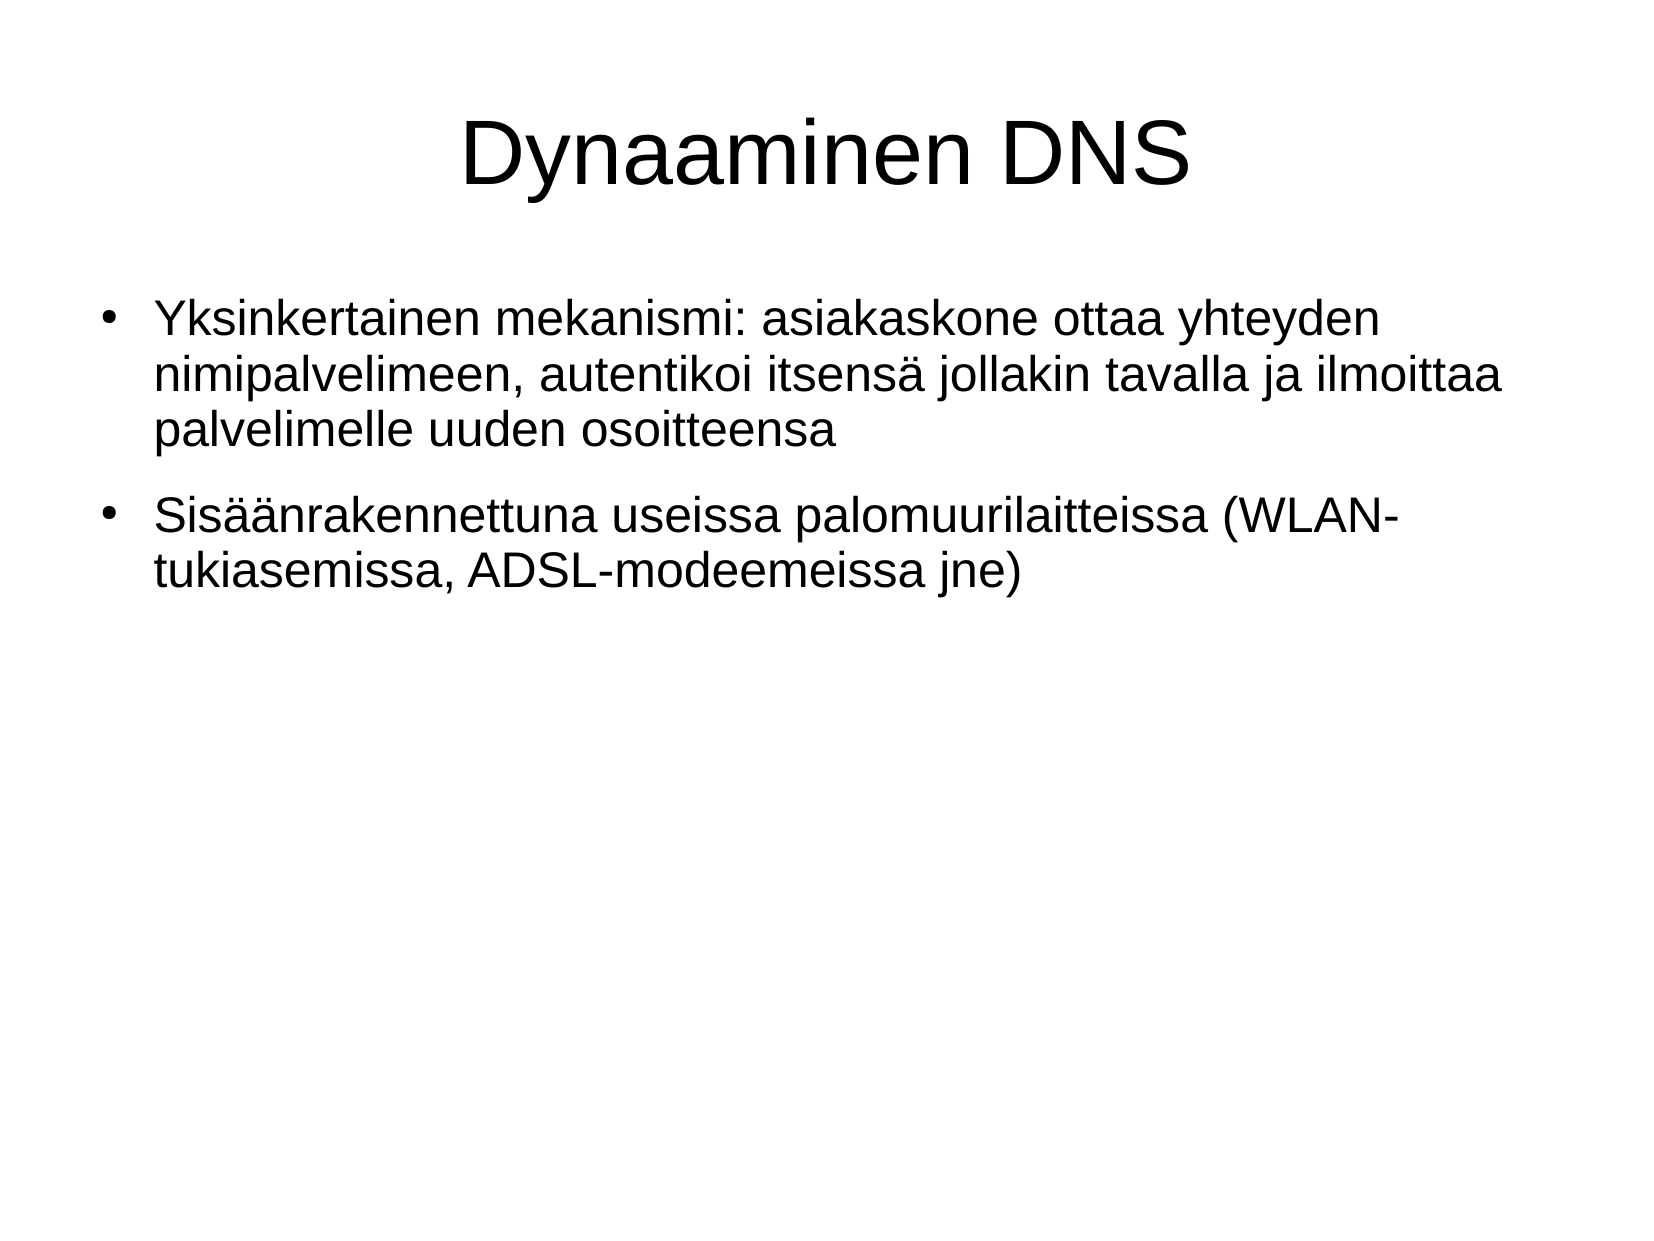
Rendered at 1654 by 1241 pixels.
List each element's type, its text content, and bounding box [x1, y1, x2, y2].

list Yksinkertainen mekanismi: asiakaskone ottaa yhteyden nimipalvelimeen, autentikoi itsensä jollakin tavalla ja ilmoittaa palvelimelle uuden osoitteensa Sisäänrakennettuna useissa palomuurilaitteissa (WLAN-tukiasemissa, ADSL-modeemeissa jne) [82, 290, 1571, 1010]
title Dynaaminen DNS [82, 49, 1571, 257]
